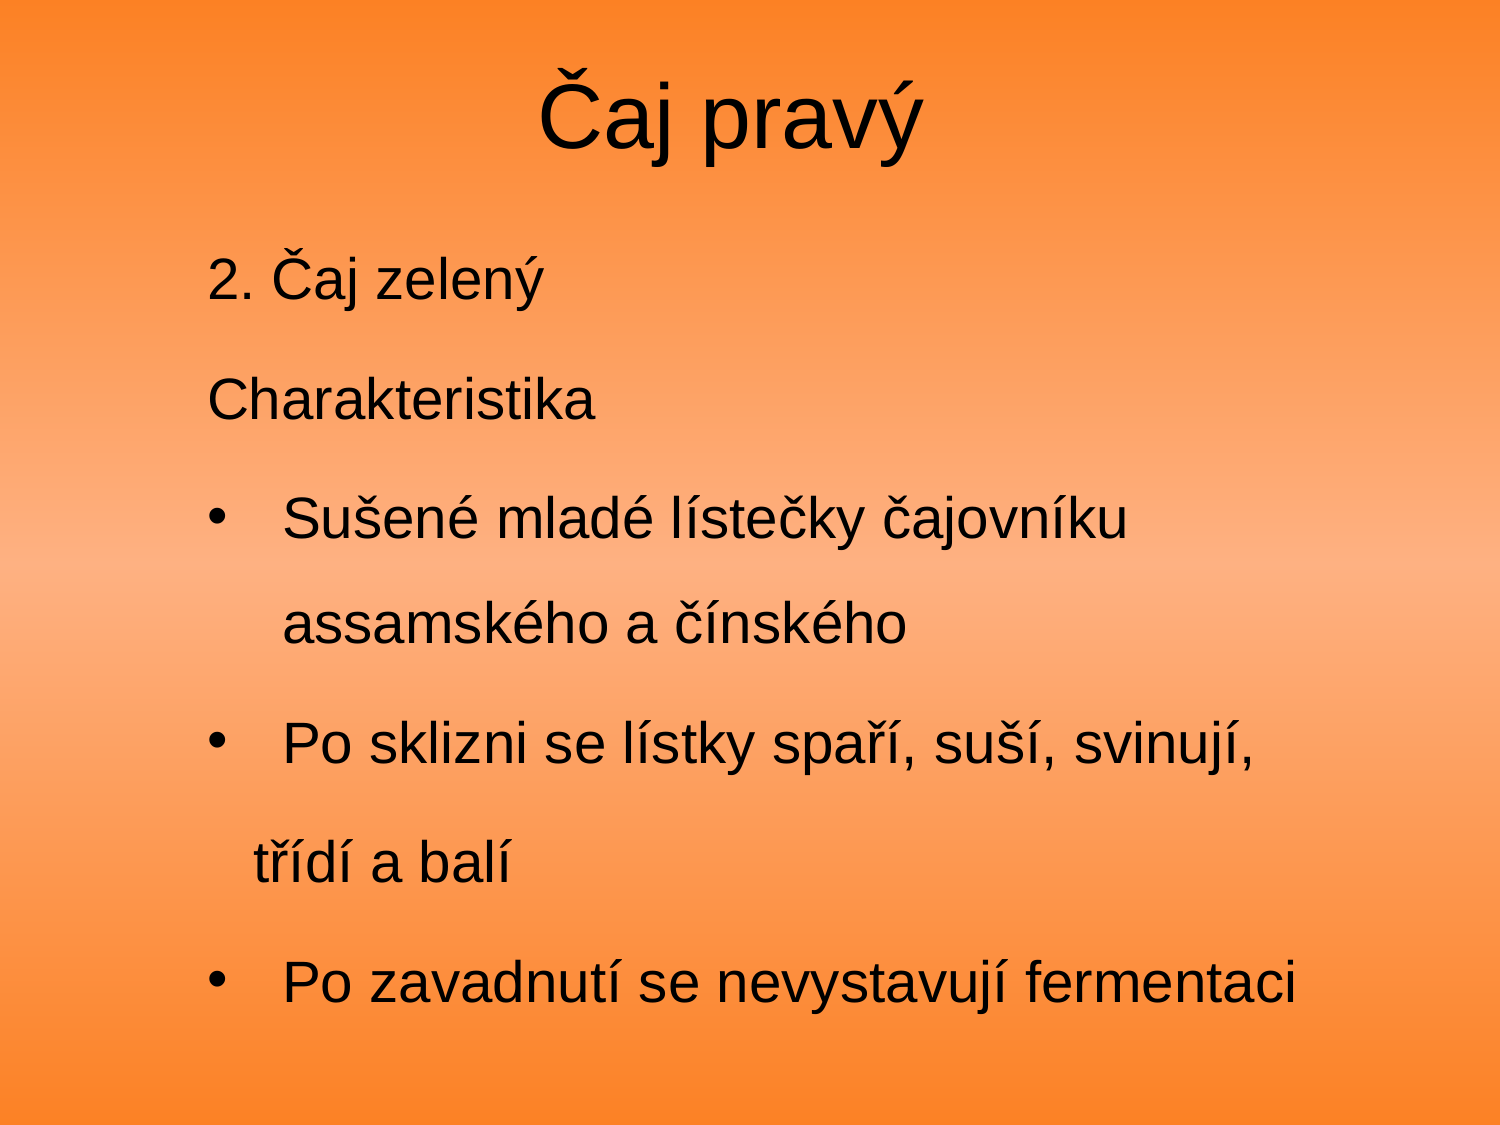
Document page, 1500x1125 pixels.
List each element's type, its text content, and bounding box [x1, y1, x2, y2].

title Čaj pravý [93, 35, 1369, 188]
list 2. Čaj zelený Charakteristika Sušené mladé lístečky čajovníku assamského a čínského Po sklizni se lístky spaří, suší, svinují, třídí a balí Po zavadnutí se nevystavují fermentaci [117, 199, 1393, 1125]
